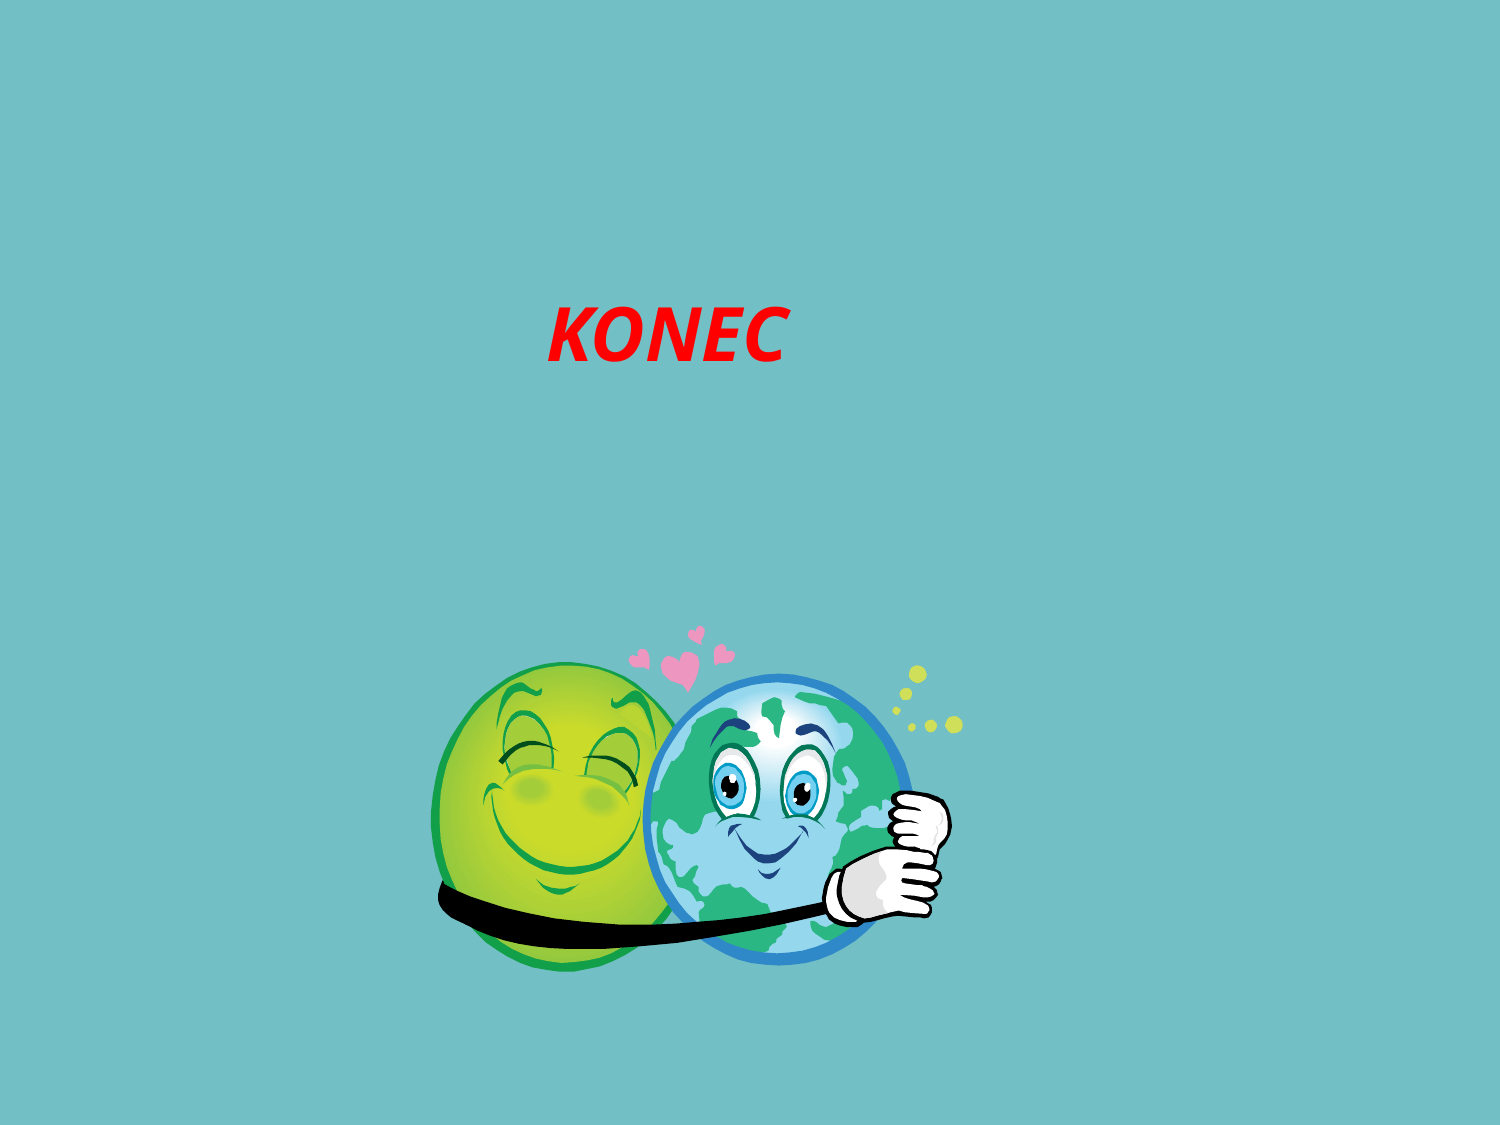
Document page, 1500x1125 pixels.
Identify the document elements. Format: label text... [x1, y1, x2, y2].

picture [430, 625, 963, 972]
text_box KONEC [242, 278, 1093, 634]
